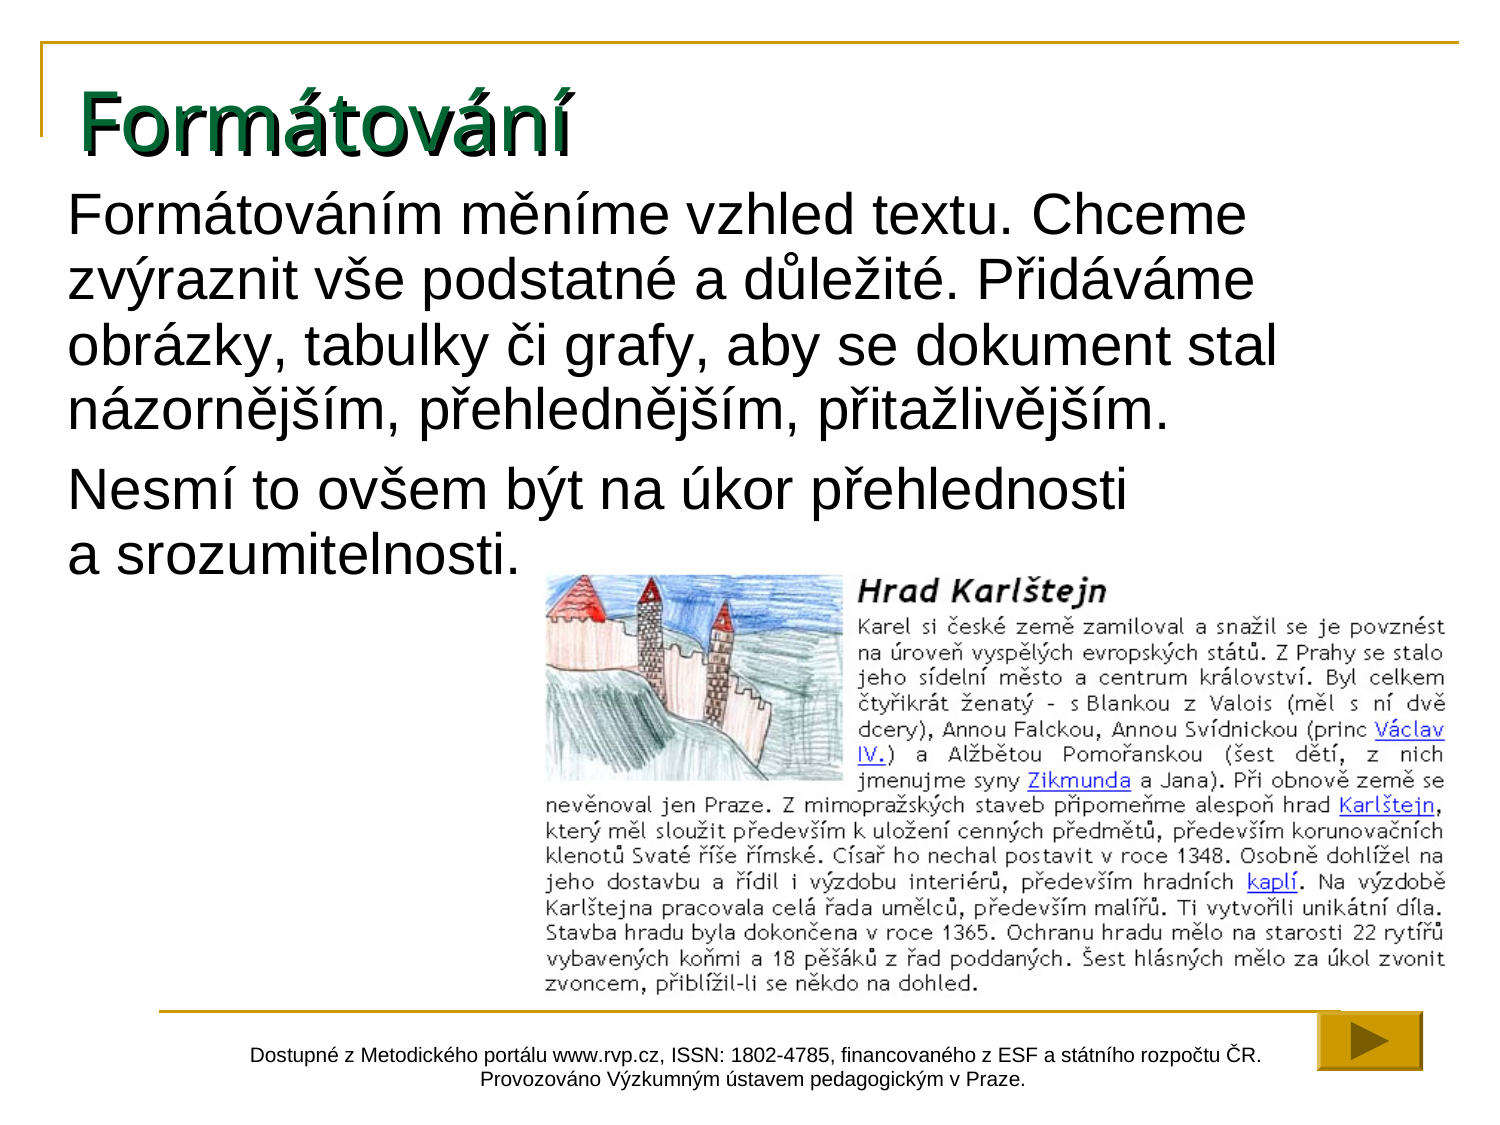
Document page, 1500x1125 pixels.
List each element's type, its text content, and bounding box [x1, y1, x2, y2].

list Formátováním měníme vzhled textu. Chceme zvýraznit vše podstatné a důležité. Přidáváme obrázky, tabulky či grafy, aby se dokument stal názornějším, přehlednějším, přitažlivějším. Nesmí to ovšem být na úkor přehlednosti a srozumitelnosti. [53, 174, 1321, 661]
title Formátování [61, 54, 1231, 174]
text_box [1318, 1011, 1424, 1071]
picture [531, 560, 1454, 999]
